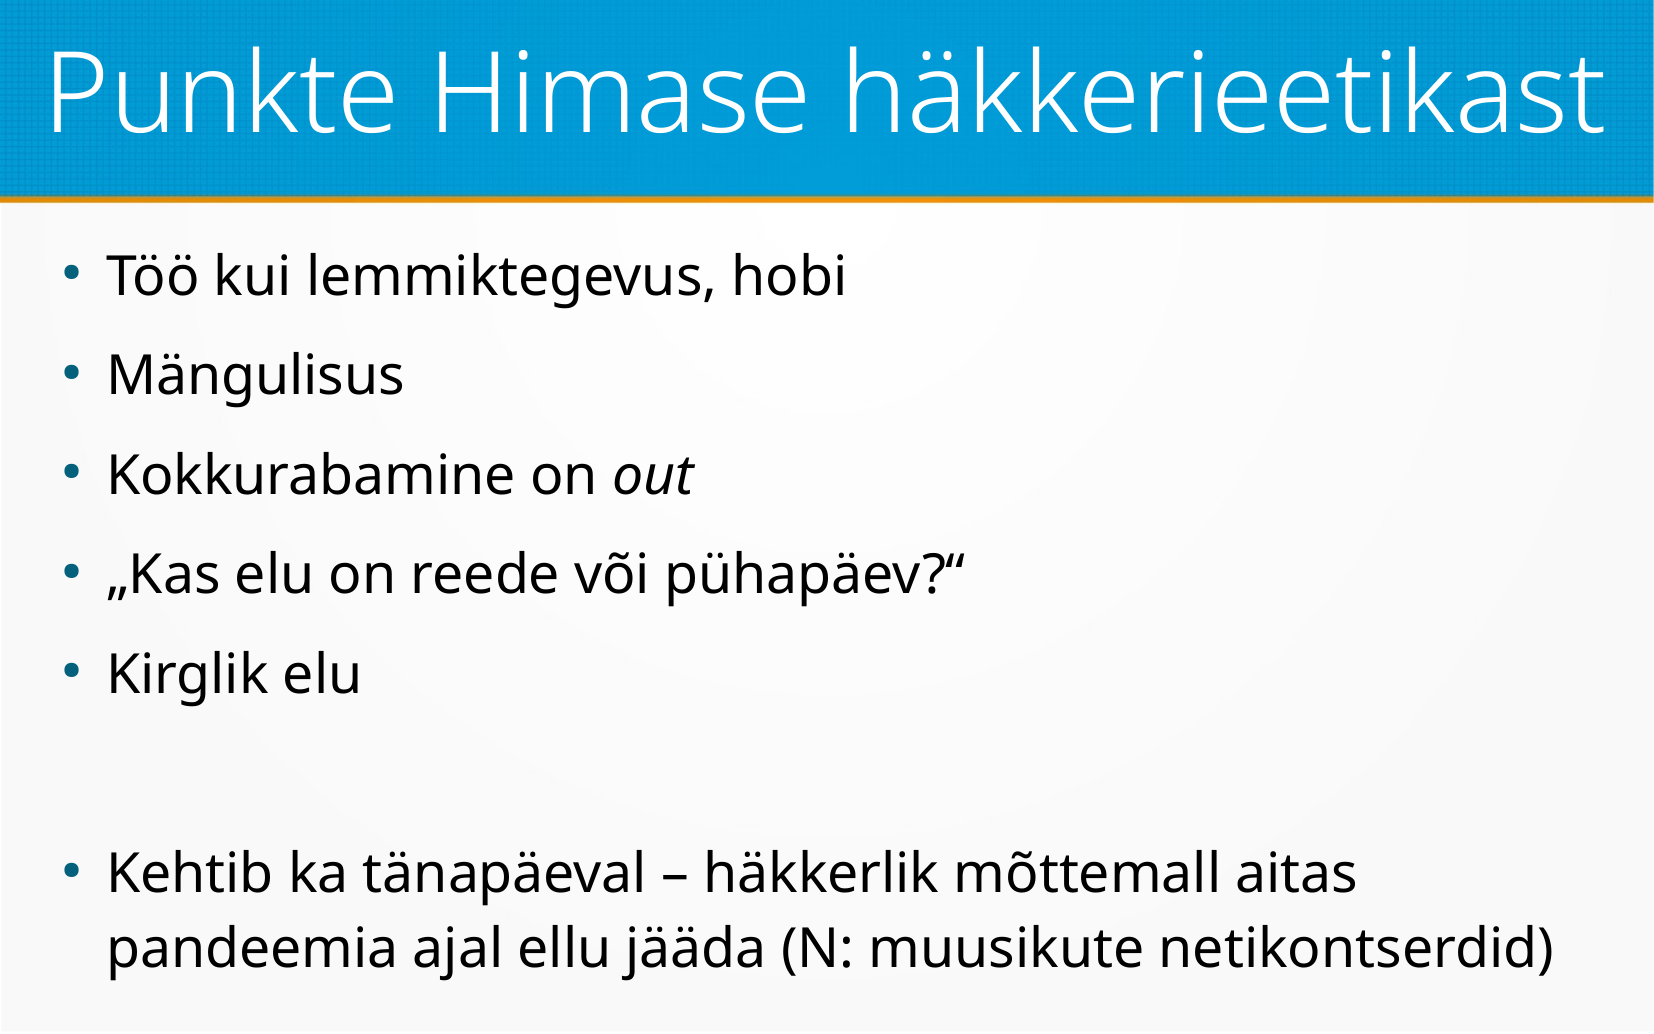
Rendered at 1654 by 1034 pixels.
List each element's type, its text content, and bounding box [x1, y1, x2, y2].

title Punkte Himase häkkerieetikast [43, 0, 1619, 166]
list Töö kui lemmiktegevus, hobi Mängulisus Kokkurabamine on out „Kas elu on reede või pühapäev?“ Kirglik elu Kehtib ka tänapäeval – häkkerlik mõttemall aitas pandeemia ajal ellu jääda (N: muusikute netikontserdid) [47, 236, 1607, 1002]
picture [0, 195, 1654, 1034]
